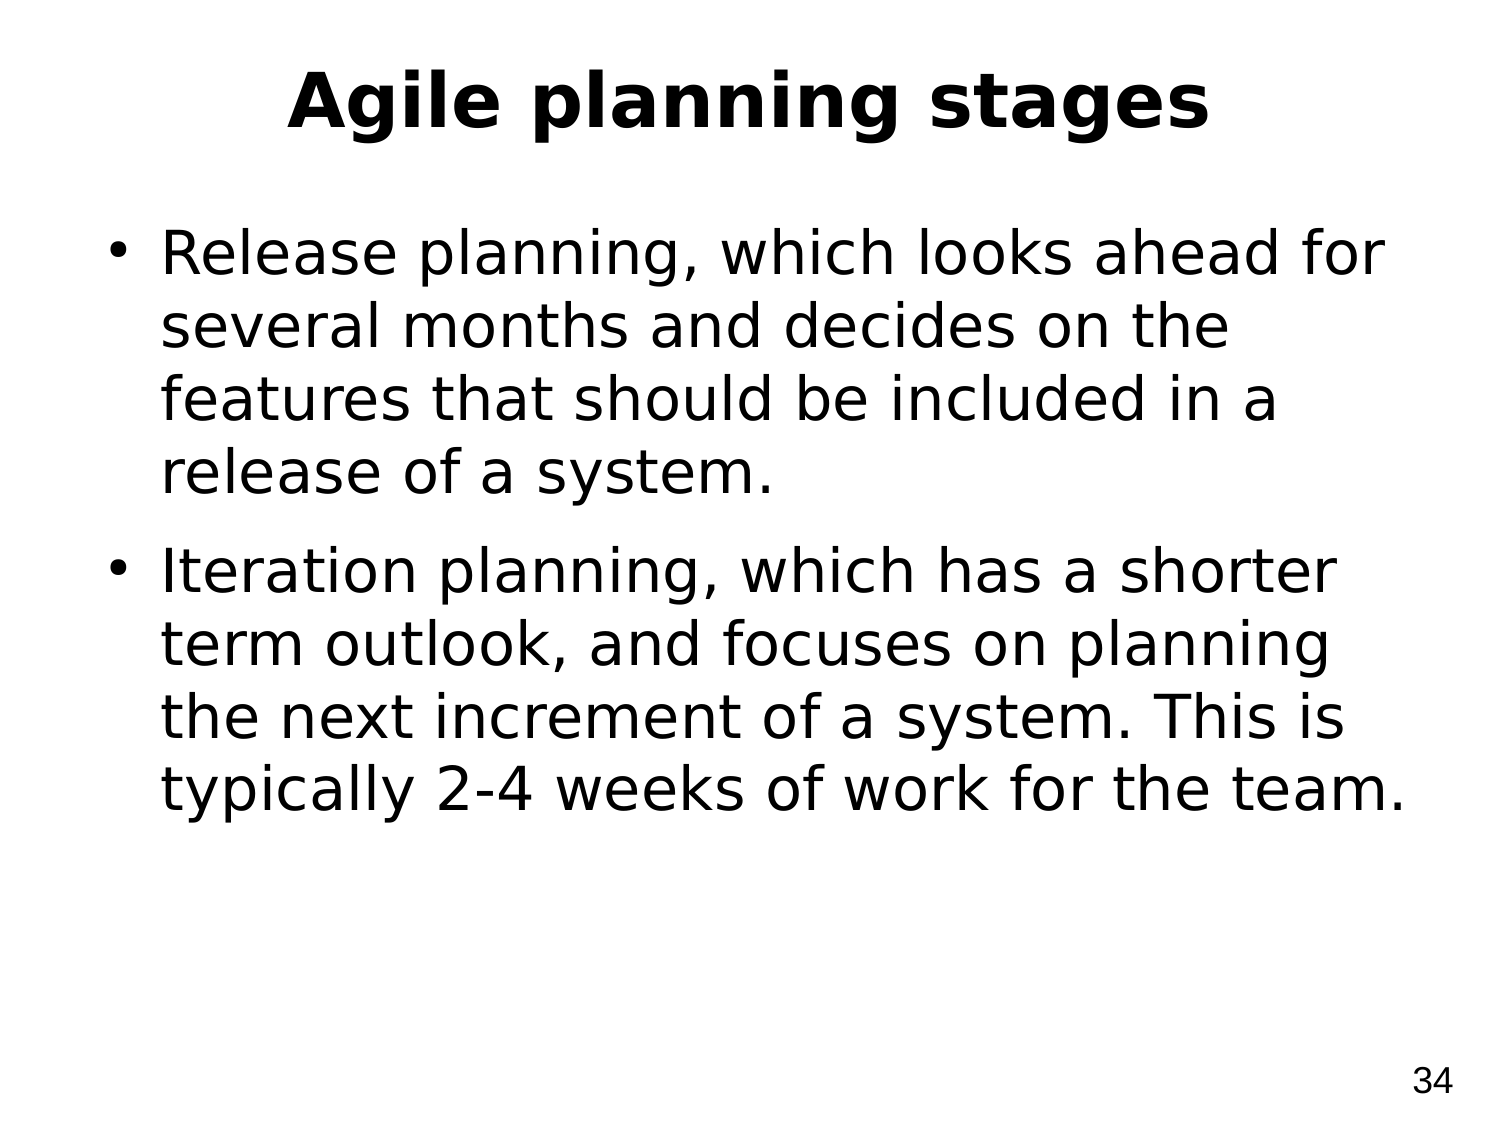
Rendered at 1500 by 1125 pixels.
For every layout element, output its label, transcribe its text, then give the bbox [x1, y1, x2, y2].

title Agile planning stages [75, 44, 1425, 177]
list Release planning, which looks ahead for several months and decides on the features that should be included in a release of a system. Iteration planning, which has a shorter term outlook, and focuses on planning the next increment of a system. This is typically 2-4 weeks of work for the team. [75, 206, 1425, 1093]
